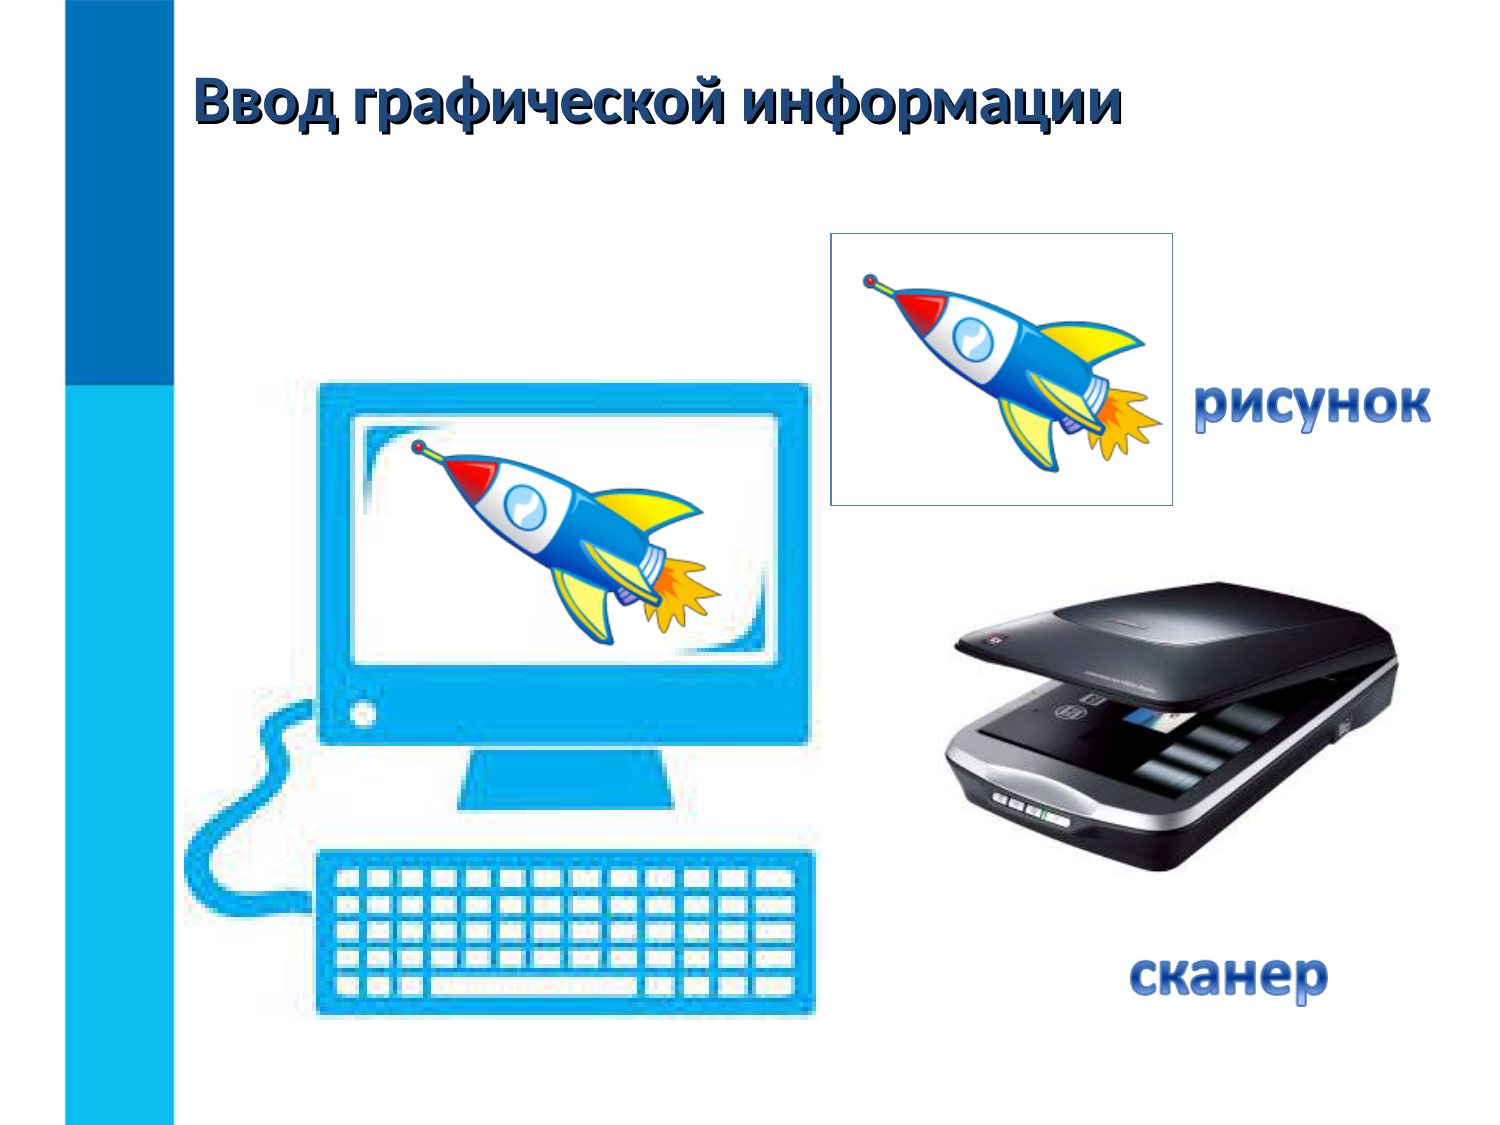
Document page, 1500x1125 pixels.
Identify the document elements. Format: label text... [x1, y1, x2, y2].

title Ввод графической информации [177, 1, 1489, 189]
picture [0, 0, 1500, 1125]
